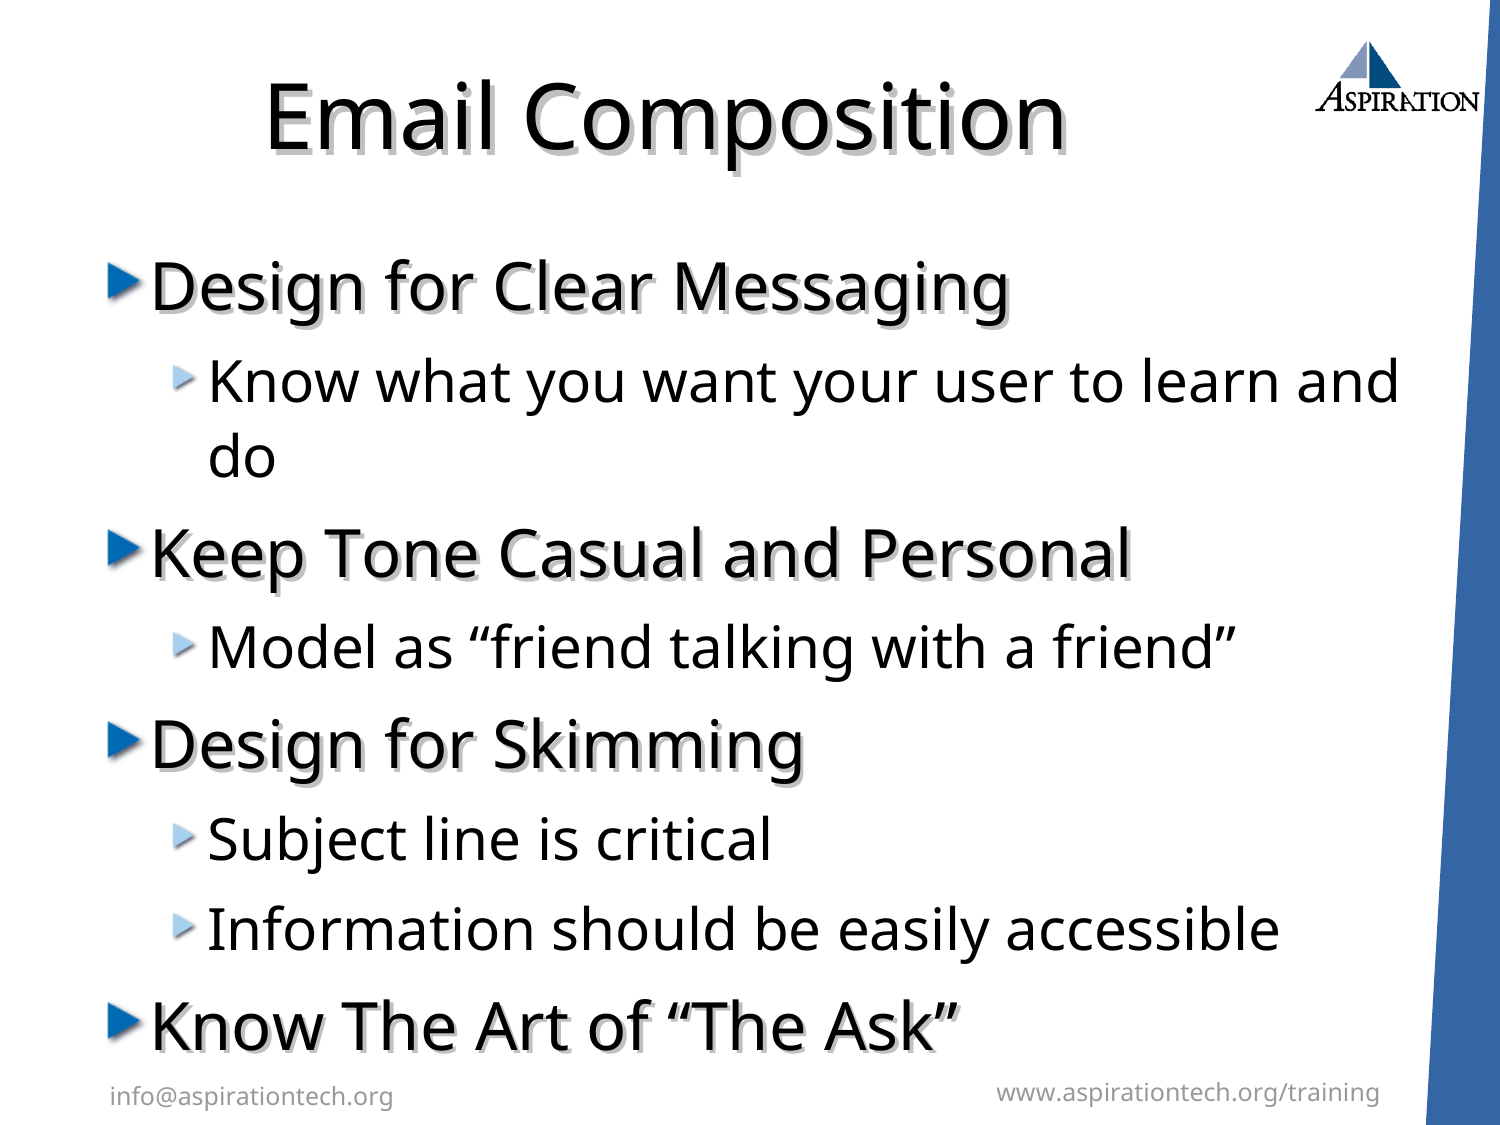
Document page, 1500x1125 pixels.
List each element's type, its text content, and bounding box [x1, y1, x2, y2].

list Design for Clear Messaging Know what you want your user to learn and do Keep Tone Casual and Personal Model as “friend talking with a friend” Design for Skimming Subject line is critical Information should be easily accessible Know The Art of “The Ask” [49, 238, 1447, 989]
title Email Composition [49, 19, 1284, 206]
picture [1315, 41, 1480, 120]
picture [105, 998, 150, 1049]
